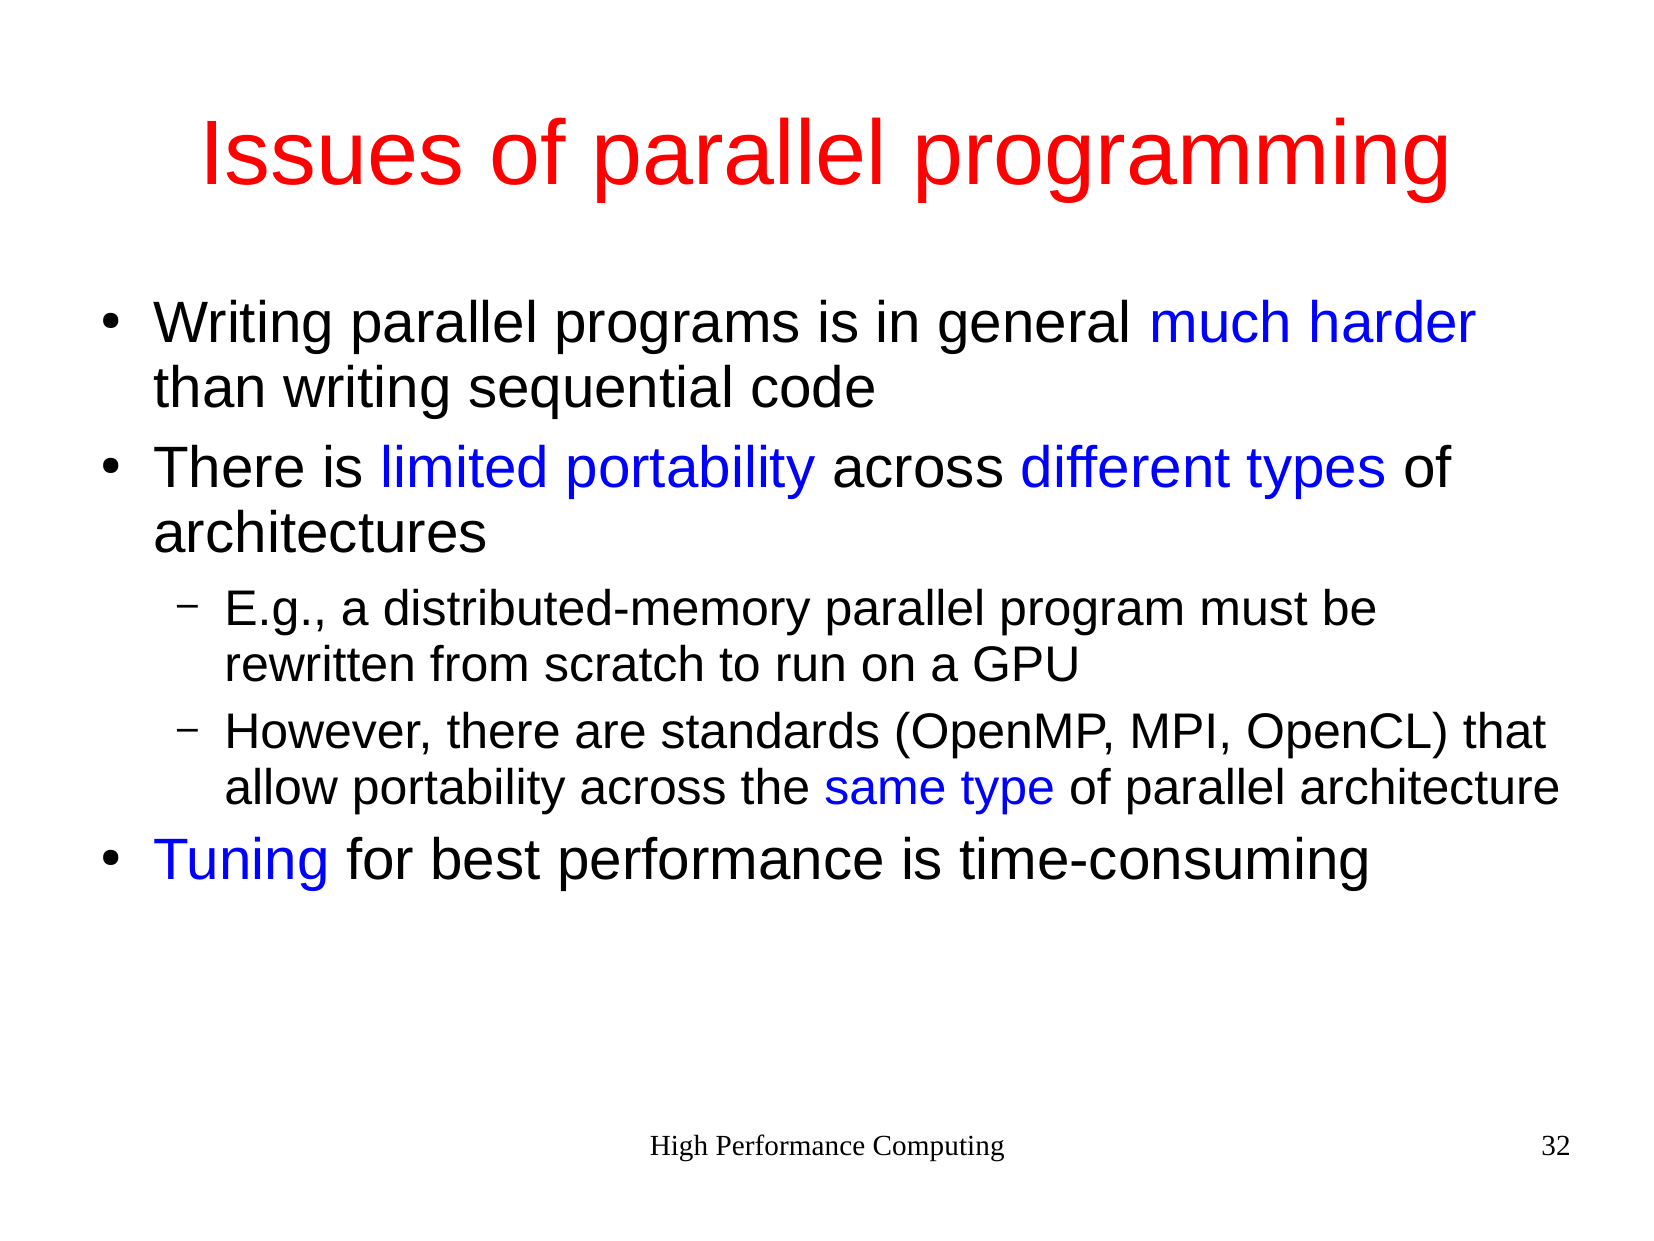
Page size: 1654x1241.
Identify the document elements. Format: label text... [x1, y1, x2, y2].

title Issues of parallel programming [82, 49, 1571, 257]
list Writing parallel programs is in general much harder than writing sequential code There is limited portability across different types of architectures E.g., a distributed-memory parallel program must be rewritten from scratch to run on a GPU However, there are standards (OpenMP, MPI, OpenCL) that allow portability across the same type of parallel architecture Tuning for best performance is time-consuming [82, 290, 1571, 1109]
